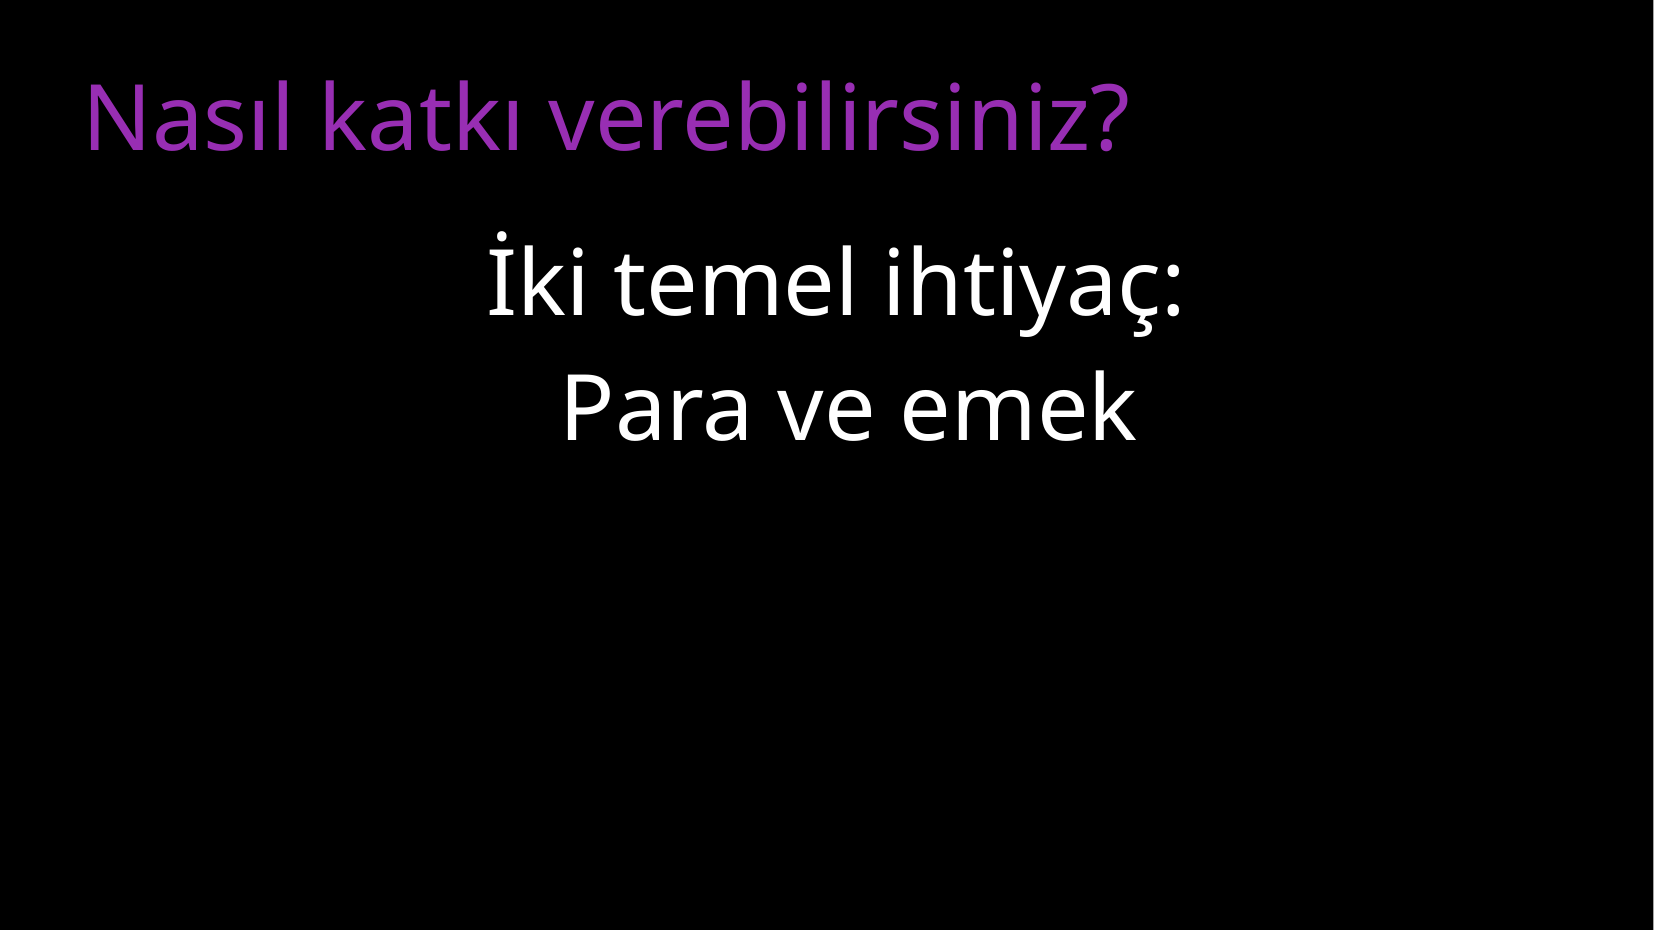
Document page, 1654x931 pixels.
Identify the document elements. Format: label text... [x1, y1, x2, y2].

subtitle İki temel ihtiyaç: Para ve emek [82, 217, 1571, 758]
title Nasıl katkı verebilirsiniz? [82, 37, 1571, 193]
